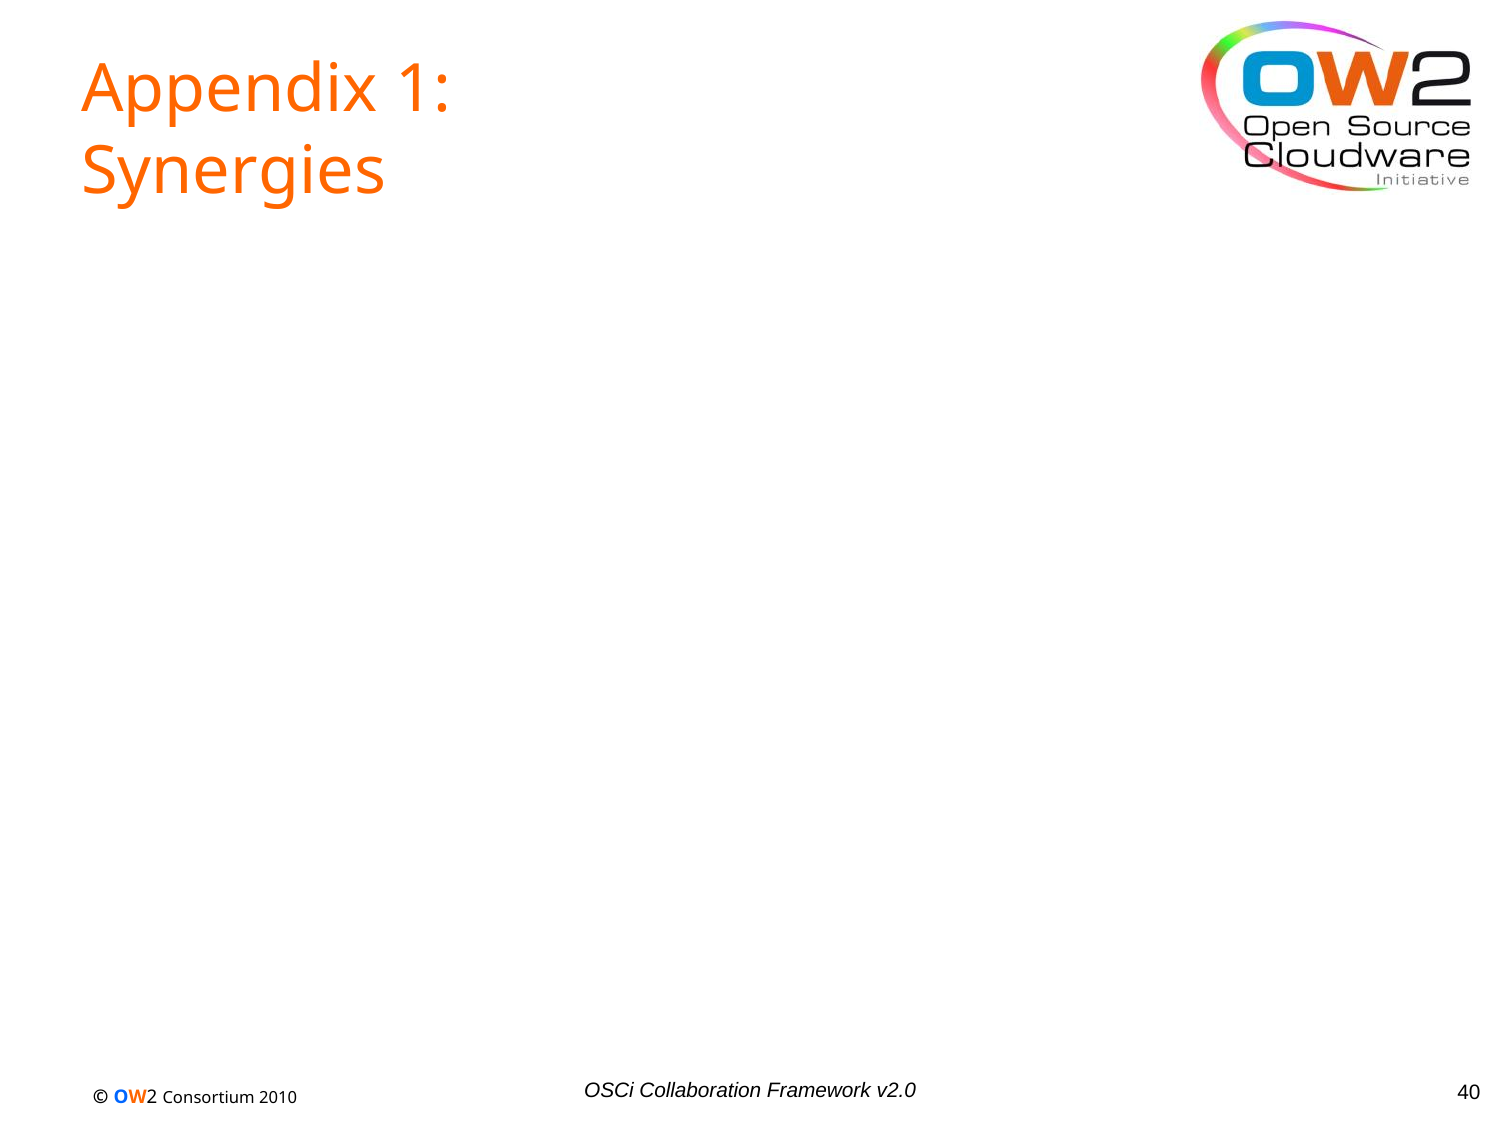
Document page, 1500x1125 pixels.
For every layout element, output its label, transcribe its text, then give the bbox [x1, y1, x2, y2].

picture [1199, 19, 1472, 195]
title Appendix 1: Synergies [81, 38, 1182, 218]
